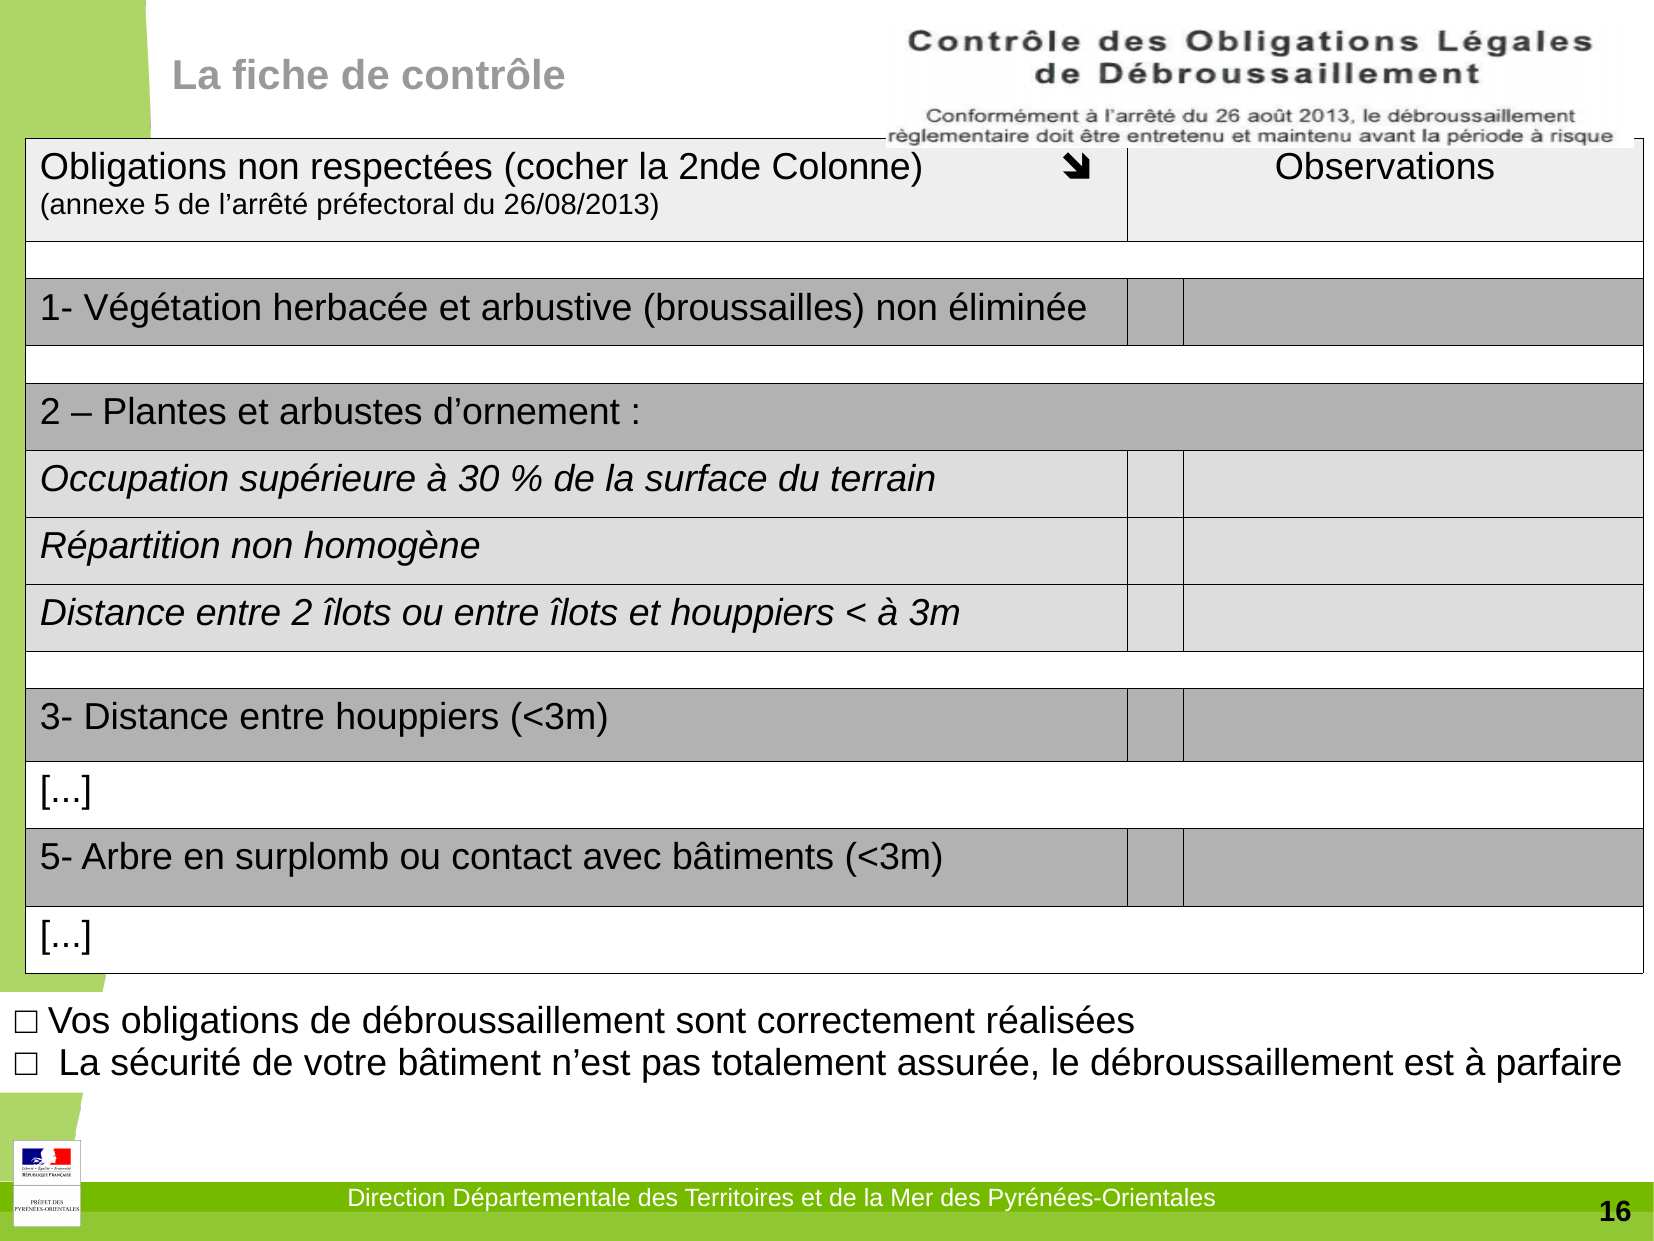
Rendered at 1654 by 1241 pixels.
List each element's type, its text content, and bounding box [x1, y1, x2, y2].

table_cell Distance entre 2 îlots ou entre îlots et houppiers < à 3m [26, 585, 1127, 651]
table_cell [1128, 451, 1183, 517]
table_cell [...] [26, 762, 1643, 828]
table_cell [1184, 585, 1643, 651]
table_cell [1128, 585, 1183, 651]
text_box □ Vos obligations de débroussaillement sont correctement réalisées □ La sécurité de votre bâtiment n’est pas totalement assurée, le débroussaillement est à parfaire [0, 992, 1654, 1093]
table_cell [1128, 829, 1183, 906]
table_cell 1- Végétation herbacée et arbustive (broussailles) non éliminée [26, 279, 1127, 345]
table_cell [26, 346, 1643, 383]
table_cell [1128, 279, 1183, 345]
table_cell Répartition non homogène [26, 518, 1127, 584]
picture [0, 1093, 1654, 1241]
title La fiche de contrôle [0, 29, 739, 121]
table_cell [26, 242, 1643, 278]
table_cell [1184, 451, 1643, 517]
table_cell 5- Arbre en surplomb ou contact avec bâtiments (<3m) [26, 829, 1127, 906]
table_cell 3- Distance entre houppiers (<3m) [26, 689, 1127, 761]
table_cell [1128, 689, 1183, 761]
table_header Obligations non respectées (cocher la 2nde Colonne)  (annexe 5 de l’arrêté préfectoral du 26/08/2013) [26, 139, 1127, 241]
table_cell 2 – Plantes et arbustes d’ornement : [26, 384, 1643, 450]
table_cell [1184, 689, 1643, 761]
table_cell [1184, 518, 1643, 584]
table_cell [1184, 279, 1643, 345]
table_header Observations [1128, 139, 1643, 241]
table_cell [...] [26, 907, 1643, 973]
table_cell [1184, 829, 1643, 906]
table_cell [26, 652, 1643, 688]
table_cell Occupation supérieure à 30 % de la surface du terrain [26, 451, 1127, 517]
picture [0, 0, 1654, 992]
table_cell [1128, 518, 1183, 584]
